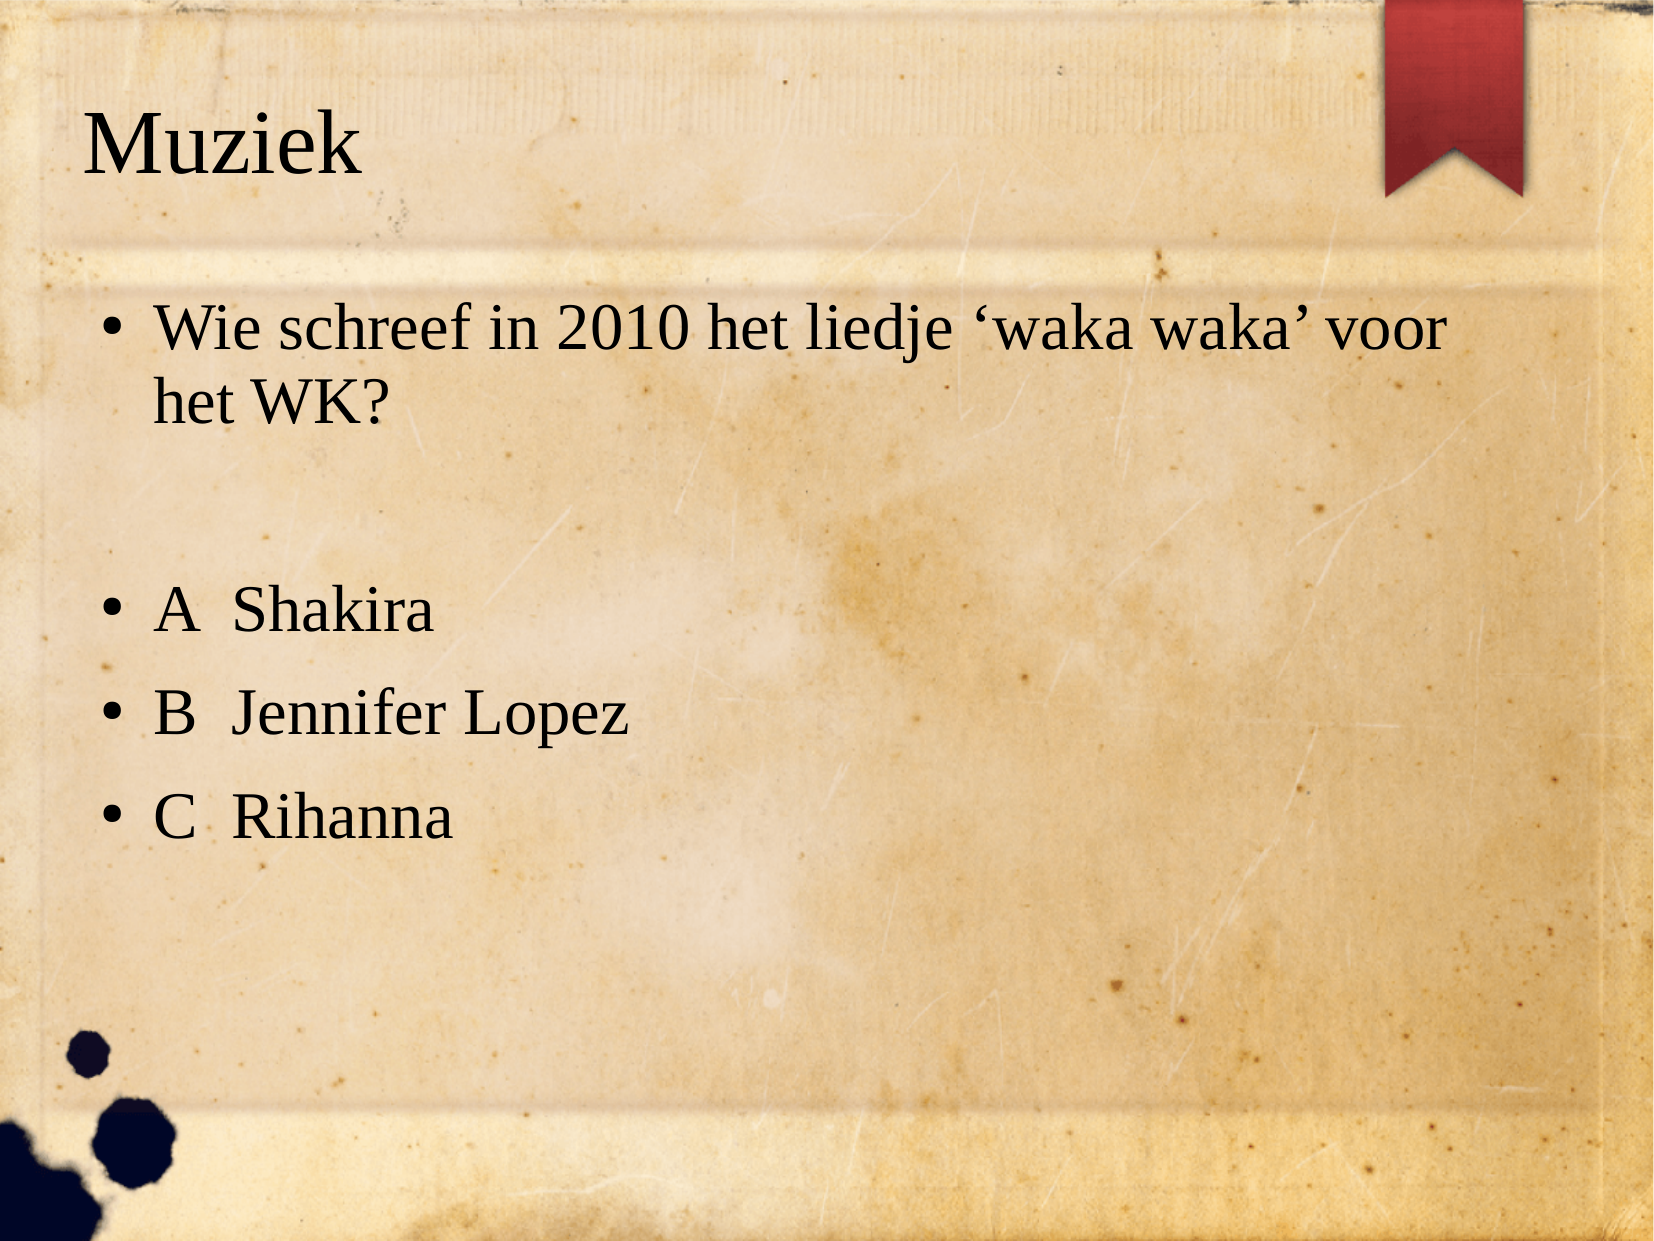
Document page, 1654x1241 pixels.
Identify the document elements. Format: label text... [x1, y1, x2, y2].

list Wie schreef in 2010 het liedje ‘waka waka’ voor het WK? A Shakira B Jennifer Lopez C Rihanna [82, 290, 1538, 1010]
picture [0, 0, 1654, 1241]
title Muziek [82, 49, 1347, 237]
